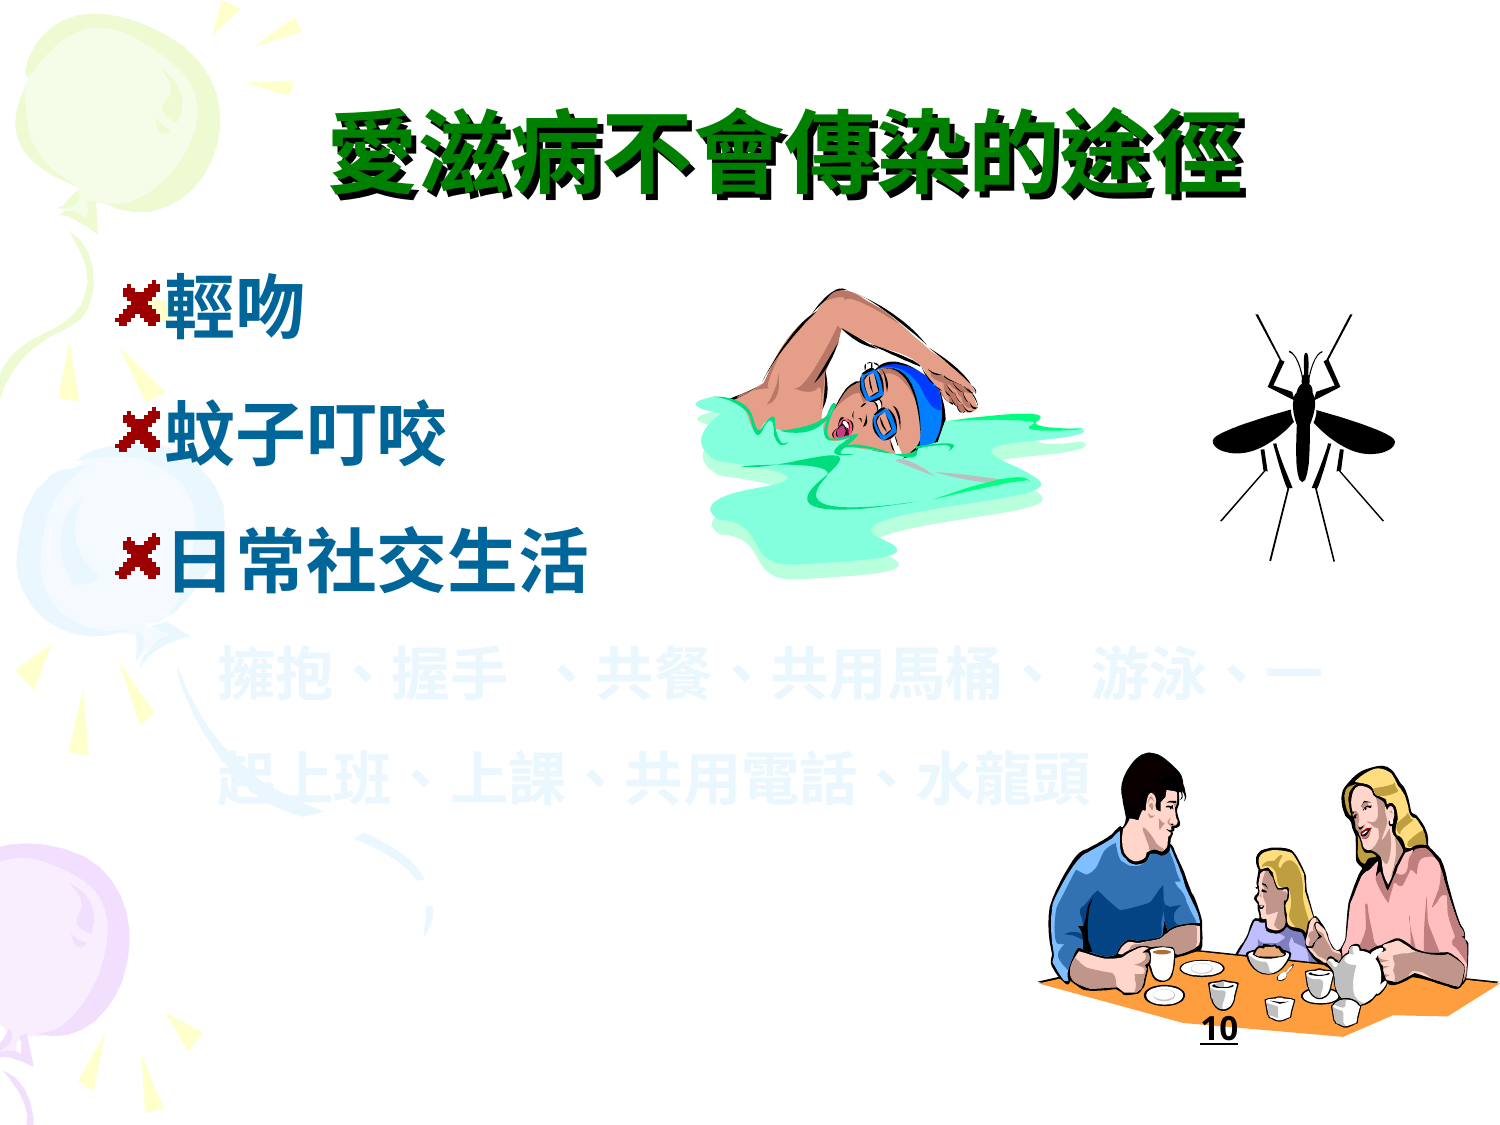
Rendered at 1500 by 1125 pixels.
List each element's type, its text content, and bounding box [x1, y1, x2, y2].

text_box 愛滋病不會傳染的途徑 [311, 87, 1259, 213]
picture [679, 278, 1092, 583]
text_box [1185, 999, 1498, 1075]
picture [1210, 314, 1397, 562]
picture [1037, 739, 1500, 1037]
text_box 輕吻 蚊子叮咬 日常社交生活 擁抱、握手 、共餐、共用馬桶、 游泳、一 起上班、上課、共用電話、水龍頭 [100, 255, 1353, 821]
